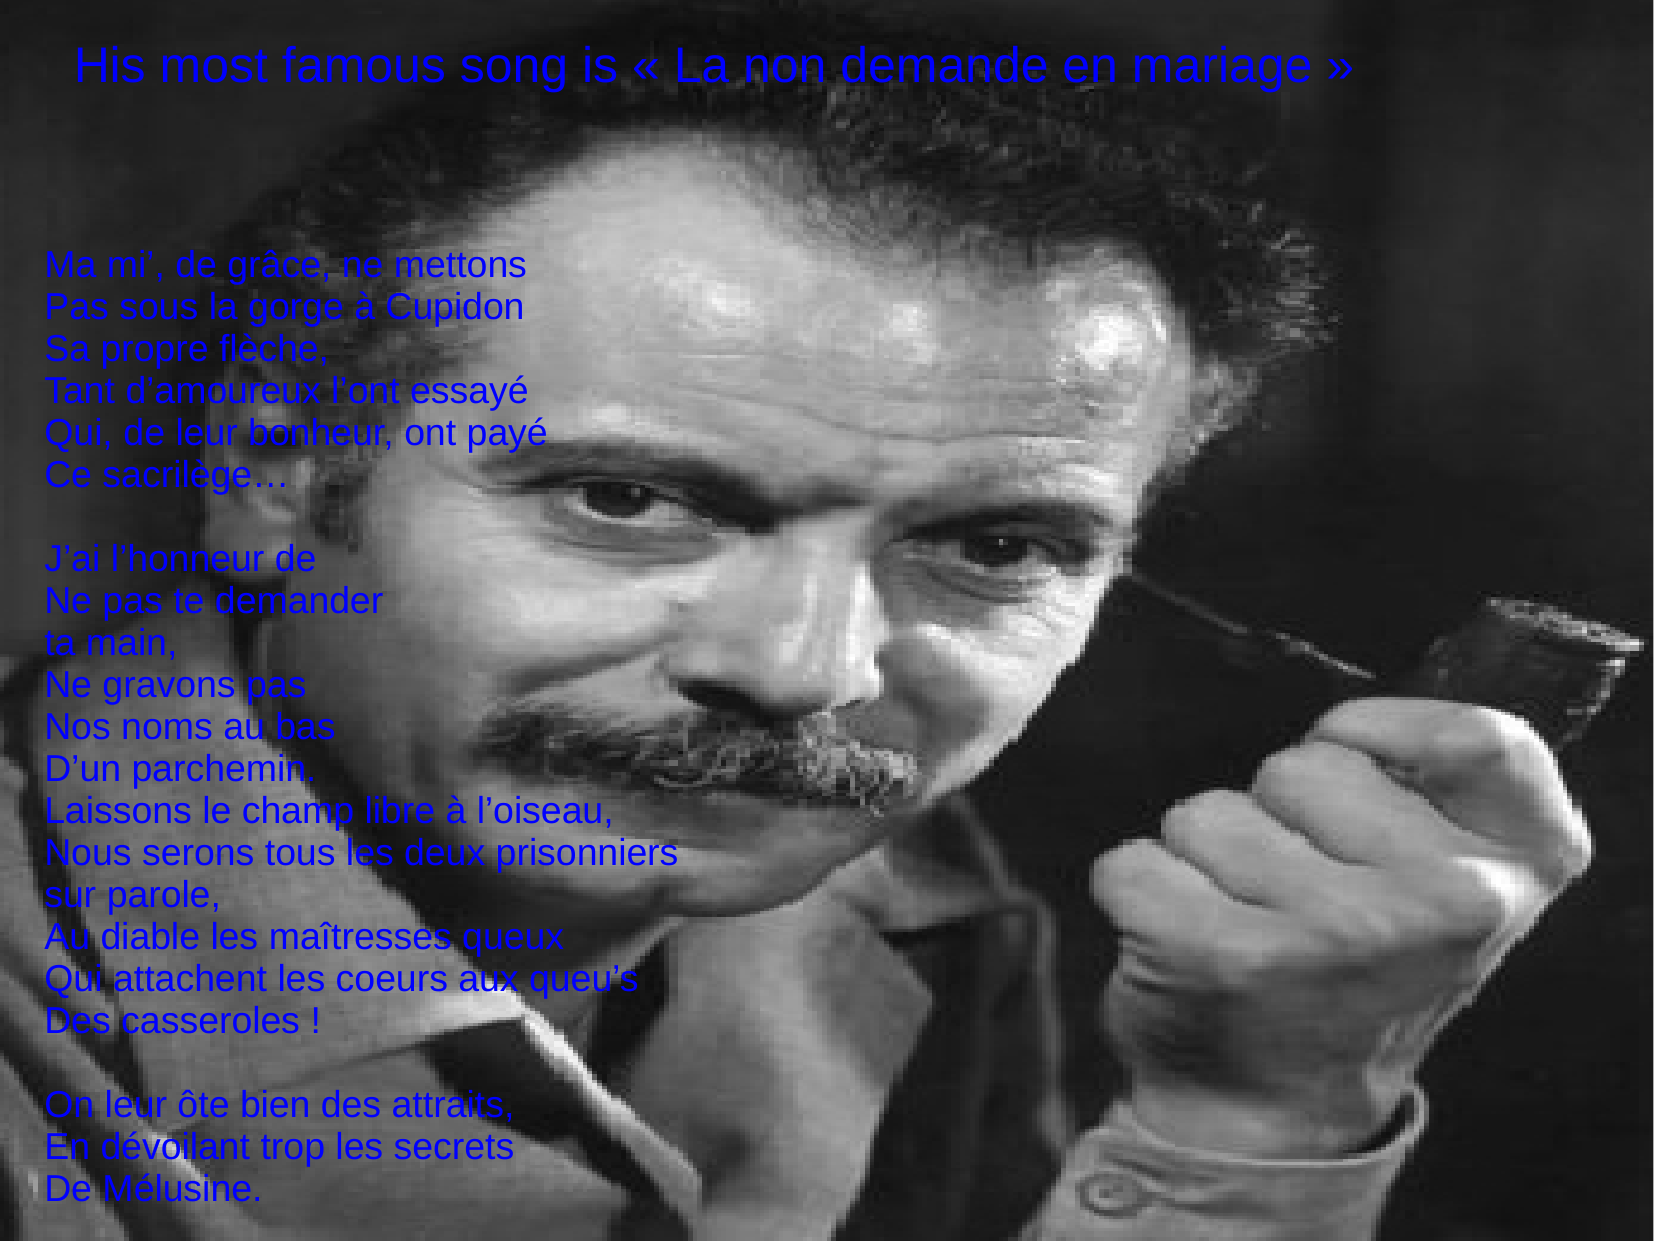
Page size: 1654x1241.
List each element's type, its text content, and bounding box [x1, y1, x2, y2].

picture [0, 0, 1654, 1241]
text_box His most famous song is « La non demande en mariage » [59, 29, 1388, 101]
text_box Ma mi’, de grâce, ne mettons Pas sous la gorge à Cupidon Sa propre flèche, Tant d’amoureux l’ont essayé Qui, de leur bonheur, ont payé Ce sacrilège… J’ai l’honneur de Ne pas te demander ta main, Ne gravons pas Nos noms au bas D’un parchemin. Laissons le champ libre à l’oiseau, Nous serons tous les deux prisonniers sur parole, Au diable les maîtresses queux Qui attachent les coeurs aux queu’s Des casseroles ! On leur ôte bien des attraits, En dévoilant trop les secrets De Mélusine. [29, 236, 1536, 1219]
